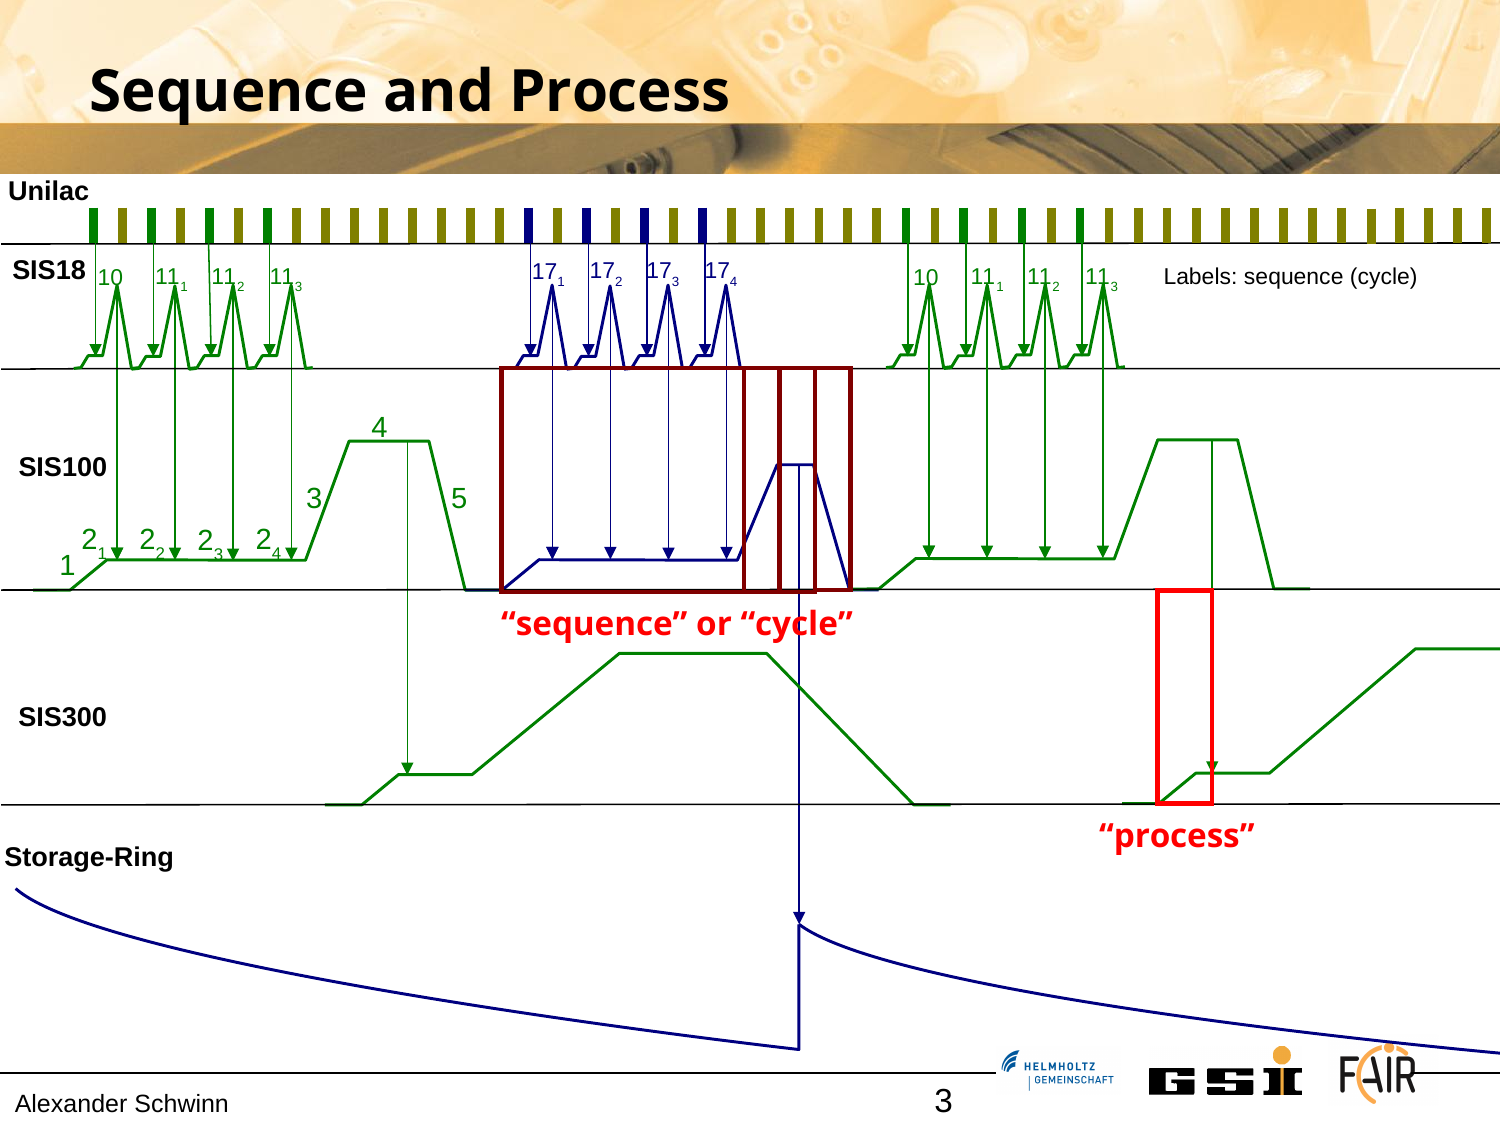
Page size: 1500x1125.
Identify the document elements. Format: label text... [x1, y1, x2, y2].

text_box 112 [196, 252, 260, 294]
text_box 21 [66, 511, 123, 560]
text_box 10 [82, 253, 139, 288]
text_box 113 [1075, 252, 1133, 294]
text_box 171 [516, 247, 581, 289]
text_box 22 [124, 511, 181, 560]
picture [1341, 1034, 1439, 1045]
text_box 172 [573, 246, 630, 288]
text_box 24 [240, 511, 297, 560]
text_box 111 [140, 252, 196, 294]
picture [996, 1046, 1121, 1095]
text_box 113 [260, 252, 318, 294]
text_box 3 [291, 470, 338, 510]
text_box “process” [1084, 806, 1270, 863]
text_box Storage-Ring [0, 831, 185, 870]
text_box 4 [356, 398, 403, 439]
text_box 174 [695, 246, 754, 288]
text_box Unilac [0, 164, 75, 209]
picture [1149, 1046, 1302, 1095]
text_box 112 [1012, 252, 1075, 294]
text_box 10 [897, 253, 955, 288]
text_box Labels: sequence (cycle) [1139, 253, 1448, 289]
text_box “sequence” or “cycle” [486, 594, 869, 650]
text_box SIS18 [0, 243, 103, 283]
text_box 23 [182, 511, 239, 560]
text_box Sequence and Process [75, 45, 1426, 233]
picture [1328, 1037, 1439, 1106]
picture [0, 0, 1500, 175]
text_box 111 [955, 252, 1012, 294]
text_box SIS300 [0, 691, 125, 730]
text_box 1 [44, 537, 91, 578]
text_box SIS100 [1, 440, 125, 479]
text_box 173 [630, 246, 695, 288]
text_box 5 [436, 470, 483, 510]
